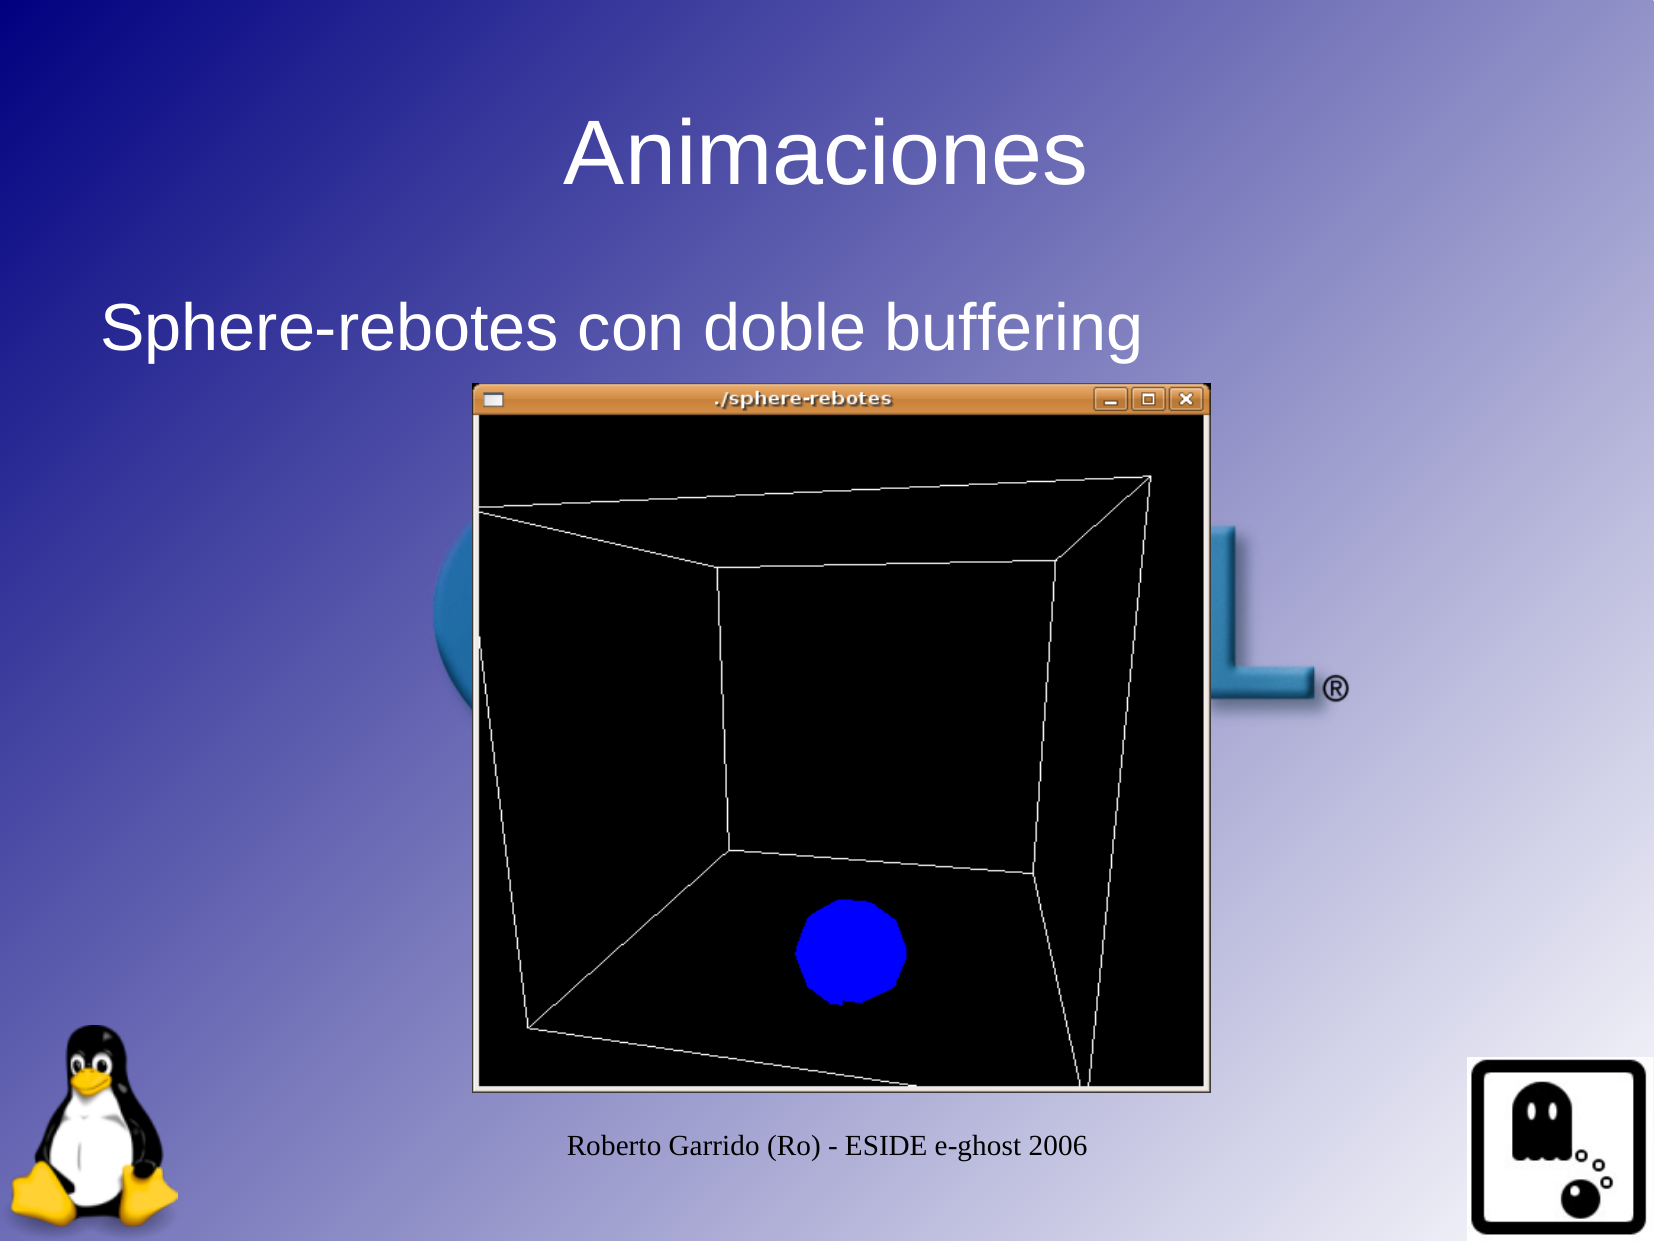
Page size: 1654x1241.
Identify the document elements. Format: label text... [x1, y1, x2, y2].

picture [472, 383, 1211, 1093]
title Animaciones [82, 49, 1571, 257]
list Sphere-rebotes con doble buffering [82, 290, 1571, 1109]
picture [1467, 1057, 1654, 1241]
picture [0, 1025, 178, 1241]
